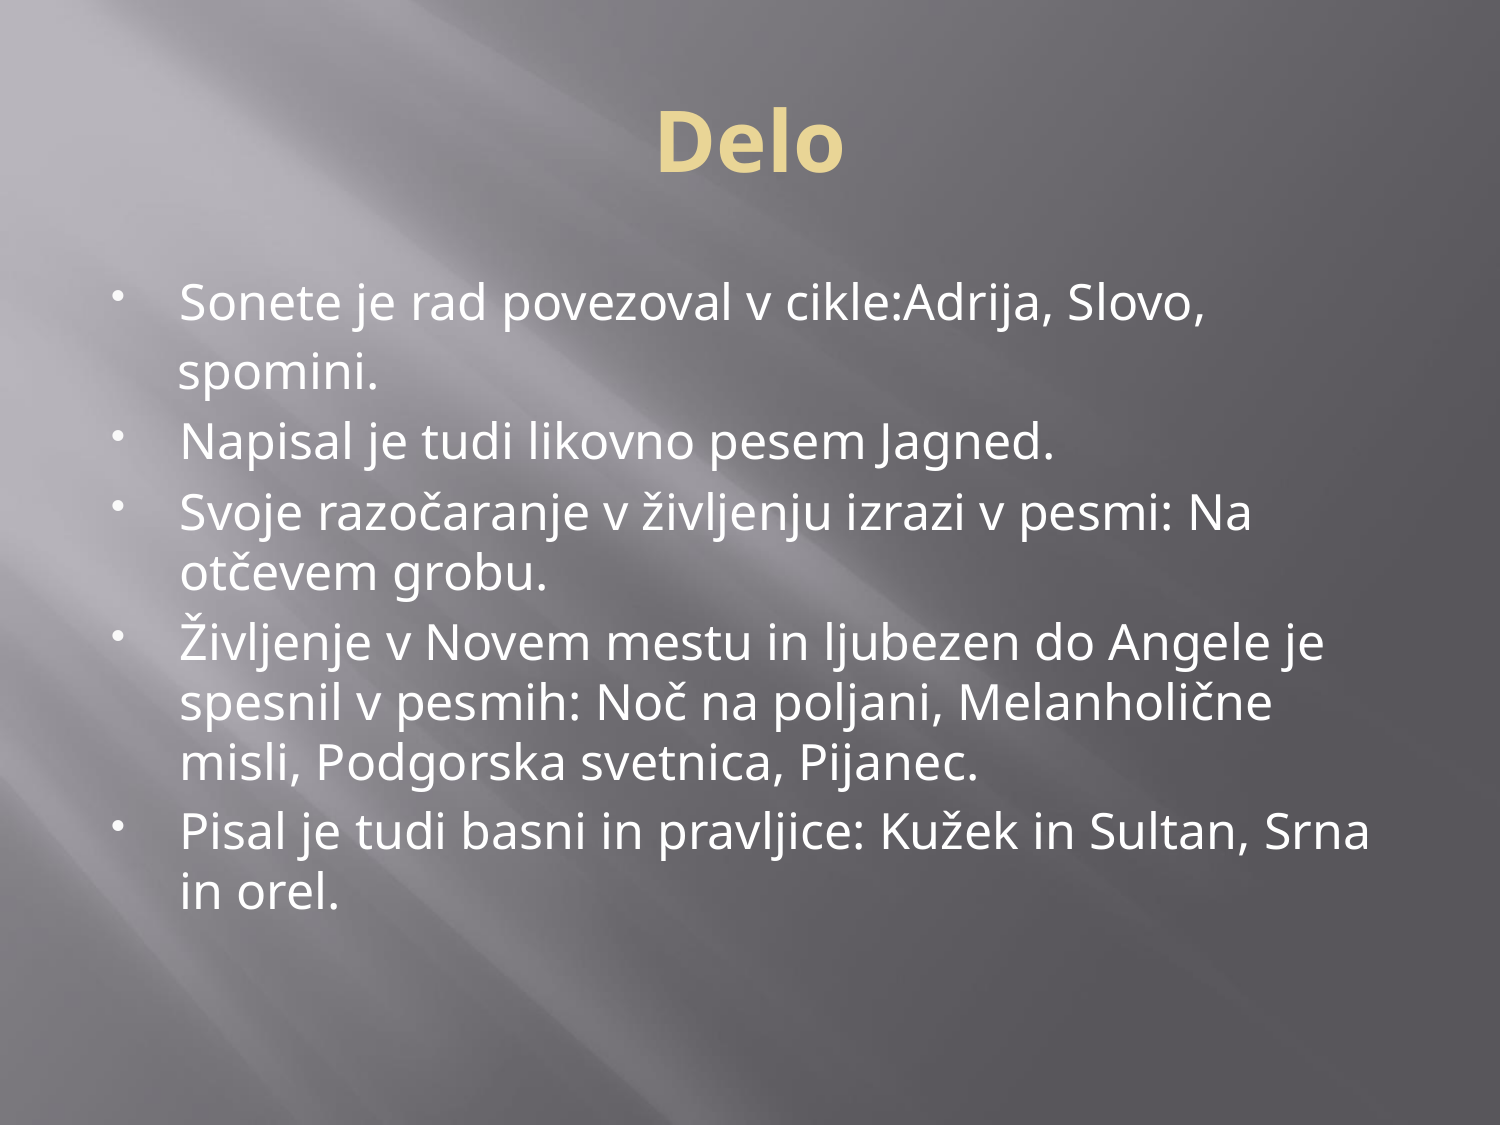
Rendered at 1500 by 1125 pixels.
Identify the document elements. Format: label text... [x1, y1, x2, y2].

list Sonete je rad povezoval v cikle:Adrija, Slovo, spomini. Napisal je tudi likovno pesem Jagned. Svoje razočaranje v življenju izrazi v pesmi: Na otčevem grobu. Življenje v Novem mestu in ljubezen do Angele je spesnil v pesmih: Noč na poljani, Melanholične misli, Podgorska svetnica, Pijanec. Pisal je tudi basni in pravljice: Kužek in Sultan, Srna in orel. [75, 262, 1425, 1100]
picture [0, 0, 1500, 1125]
title Delo [75, 45, 1425, 233]
